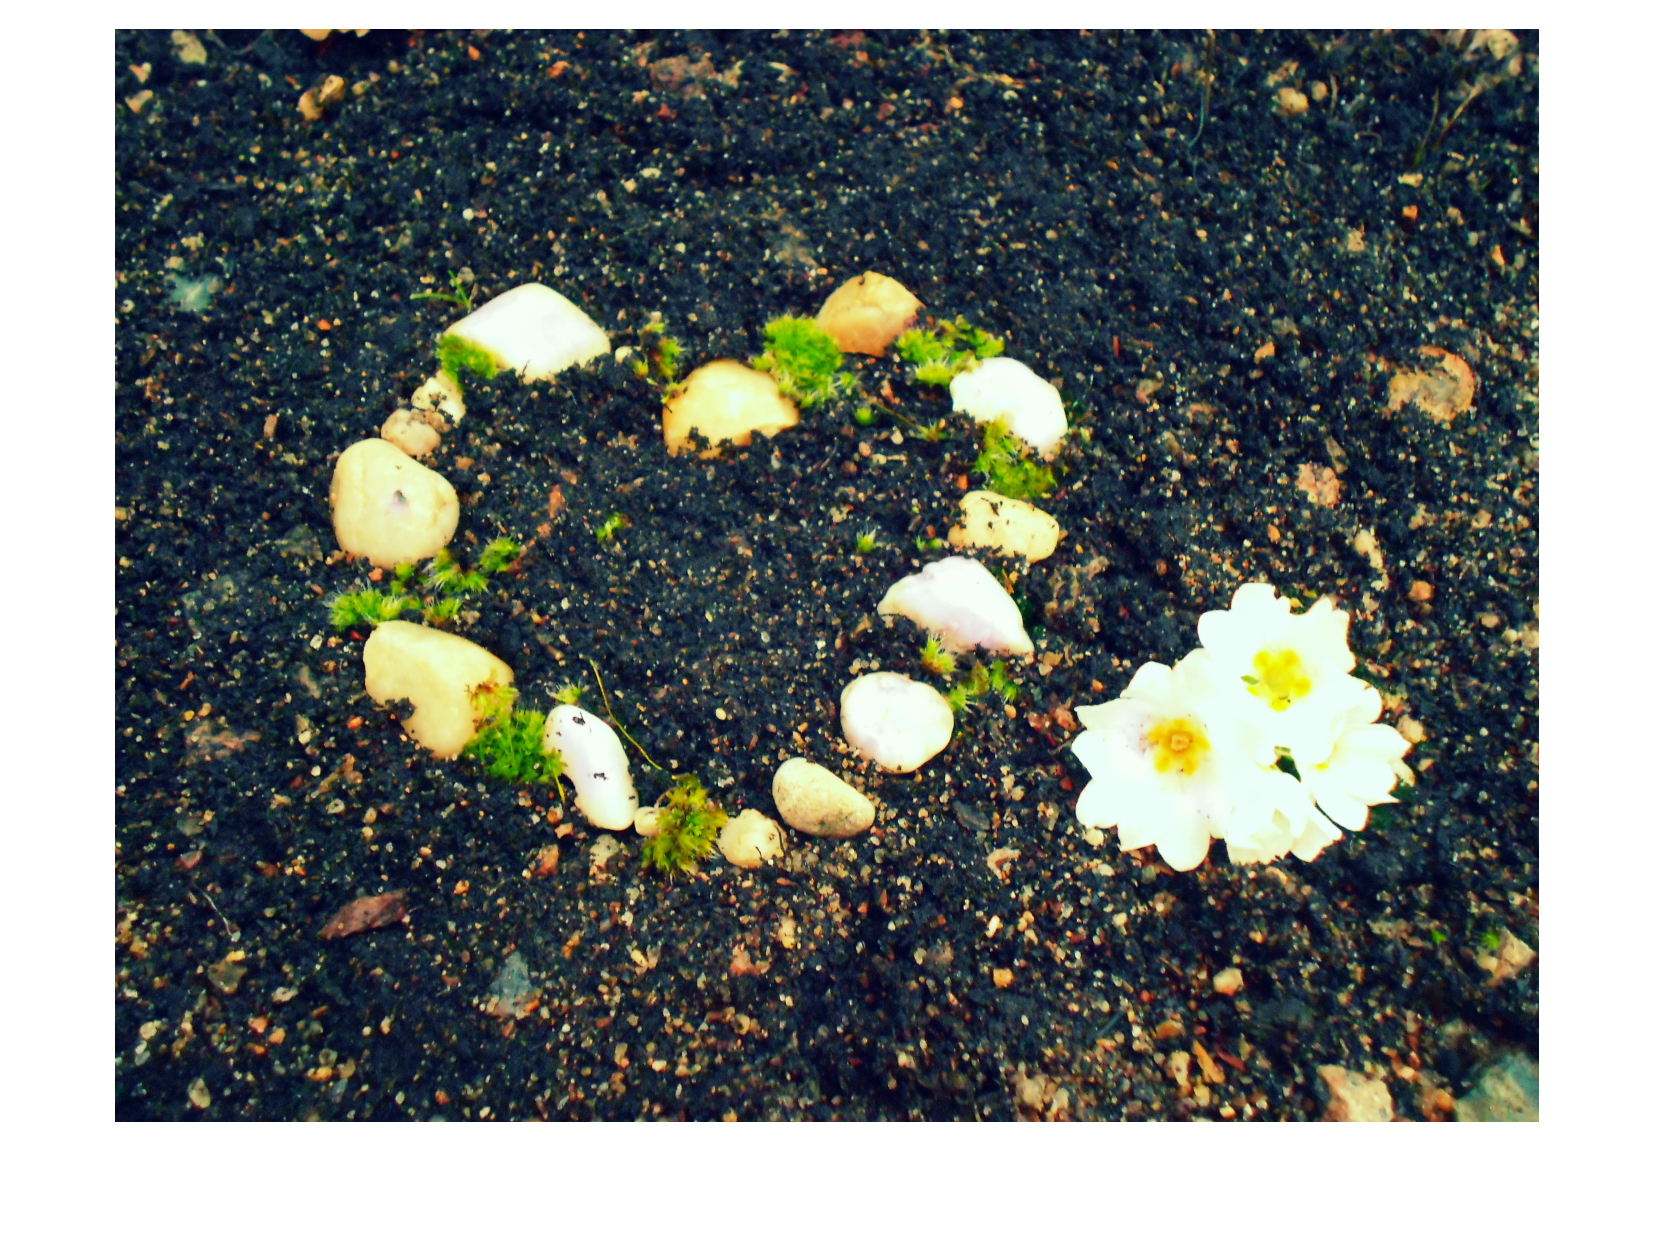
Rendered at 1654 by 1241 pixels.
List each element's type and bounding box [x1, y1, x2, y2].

picture [115, 29, 1539, 1123]
